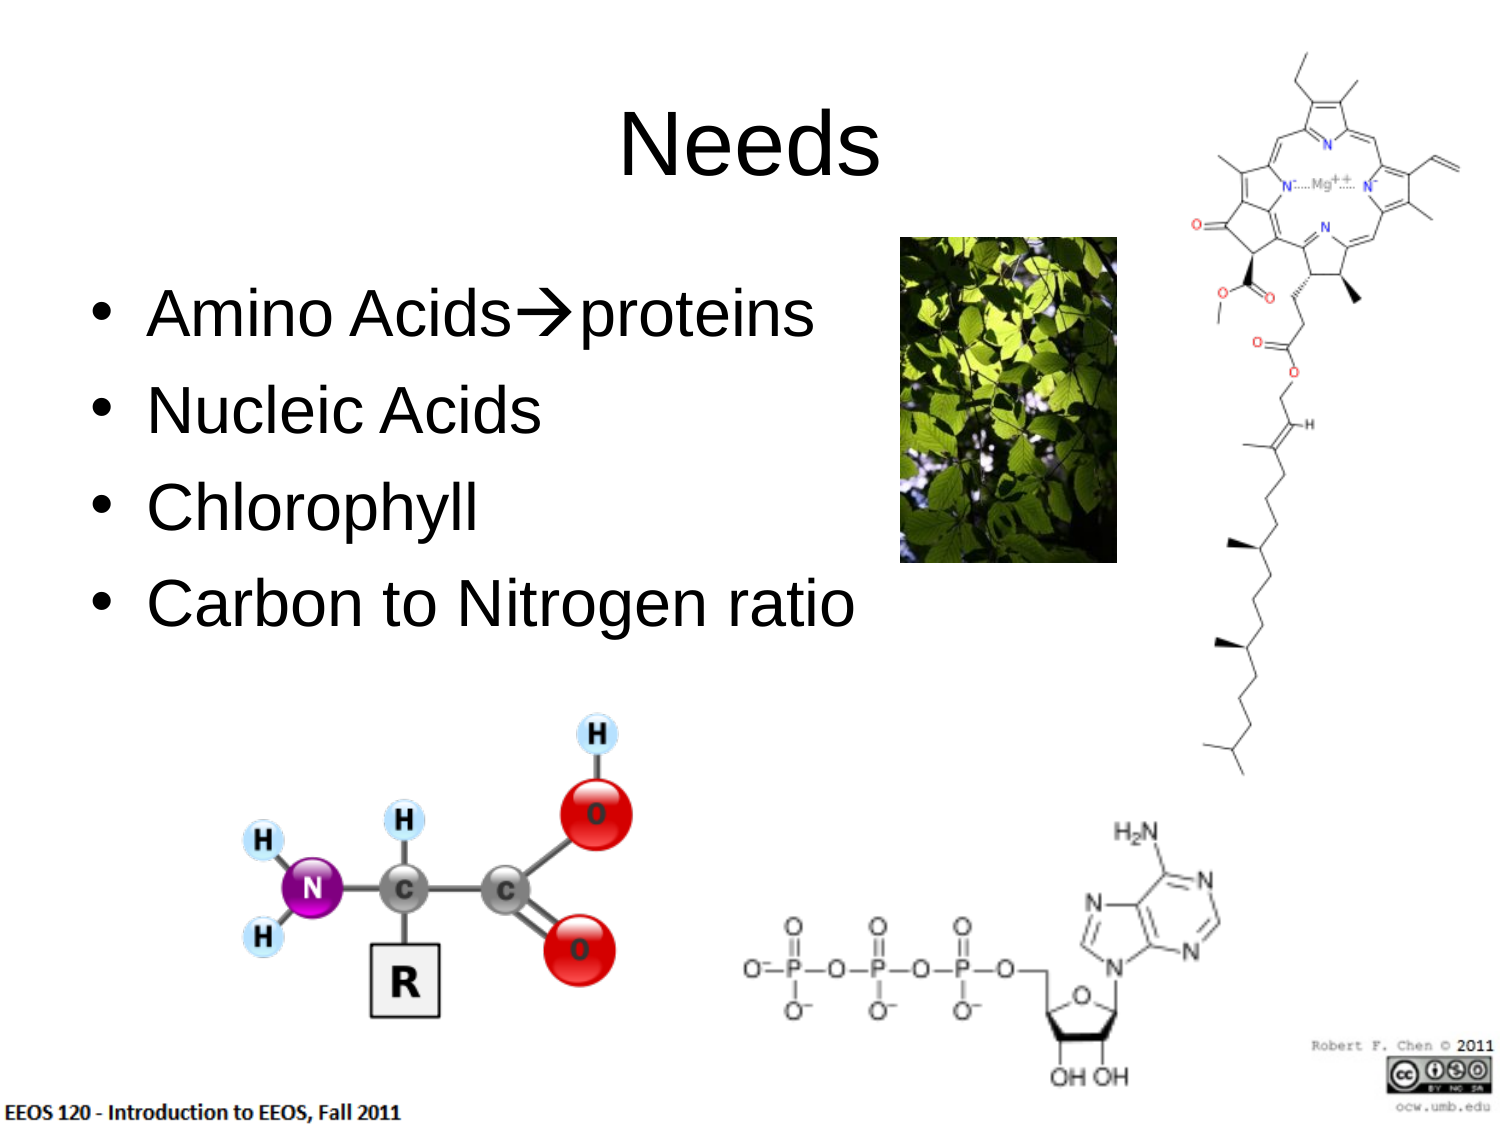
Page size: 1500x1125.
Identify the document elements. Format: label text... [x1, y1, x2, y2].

picture [0, 1094, 406, 1125]
picture [1301, 1031, 1500, 1125]
title Needs [75, 45, 1175, 233]
list Amino Acidsproteins Nucleic Acids Chlorophyll Carbon to Nitrogen ratio [75, 262, 1426, 1006]
picture [900, 237, 1117, 563]
picture [200, 699, 669, 1035]
picture [1175, 37, 1475, 788]
picture [737, 812, 1229, 1101]
